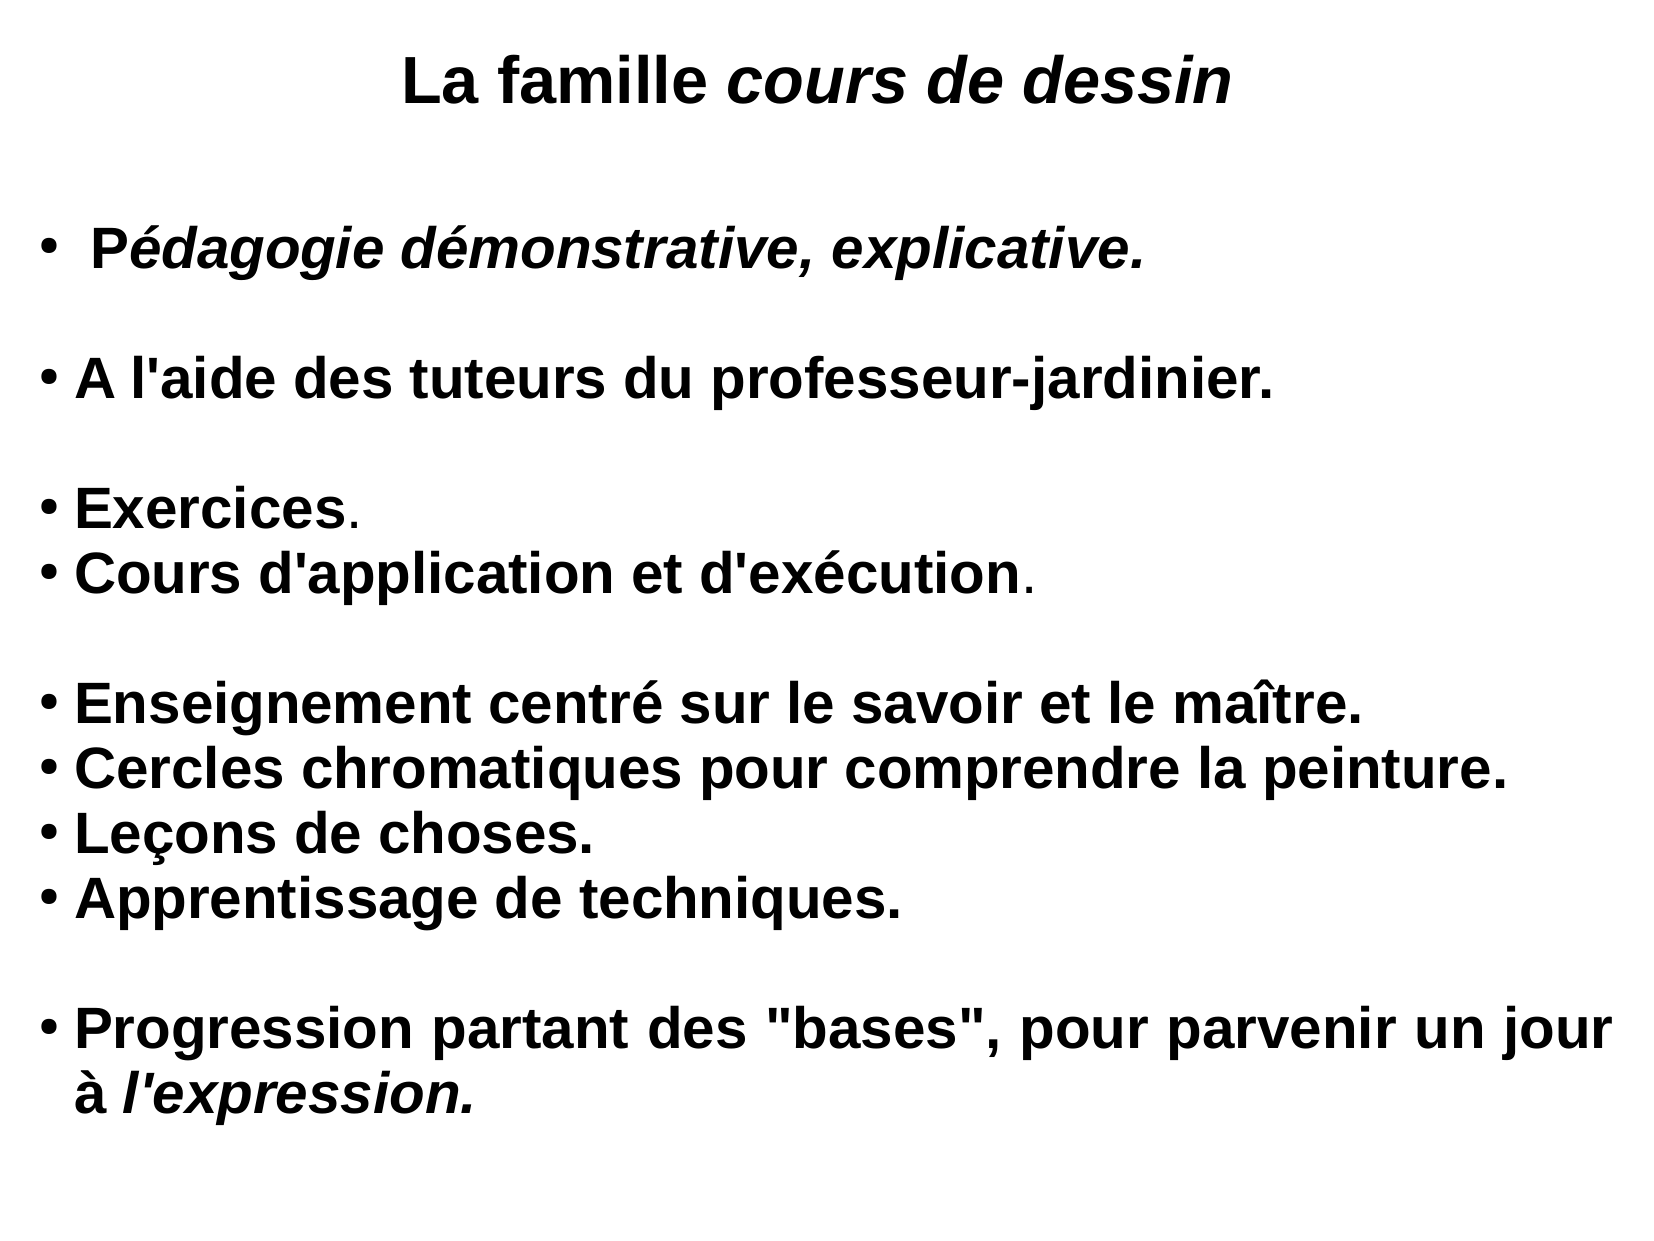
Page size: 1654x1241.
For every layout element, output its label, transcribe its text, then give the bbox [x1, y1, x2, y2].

text_box La famille cours de dessin Pédagogie démonstrative, explicative. A l'aide des tuteurs du professeur-jardinier. Exercices. Cours d'application et d'exécution. Enseignement centré sur le savoir et le maître. Cercles chromatiques pour comprendre la peinture. Leçons de choses. Apprentissage de techniques. Progression partant des "bases", pour parvenir un jour à l'expression. [23, 35, 1630, 1205]
